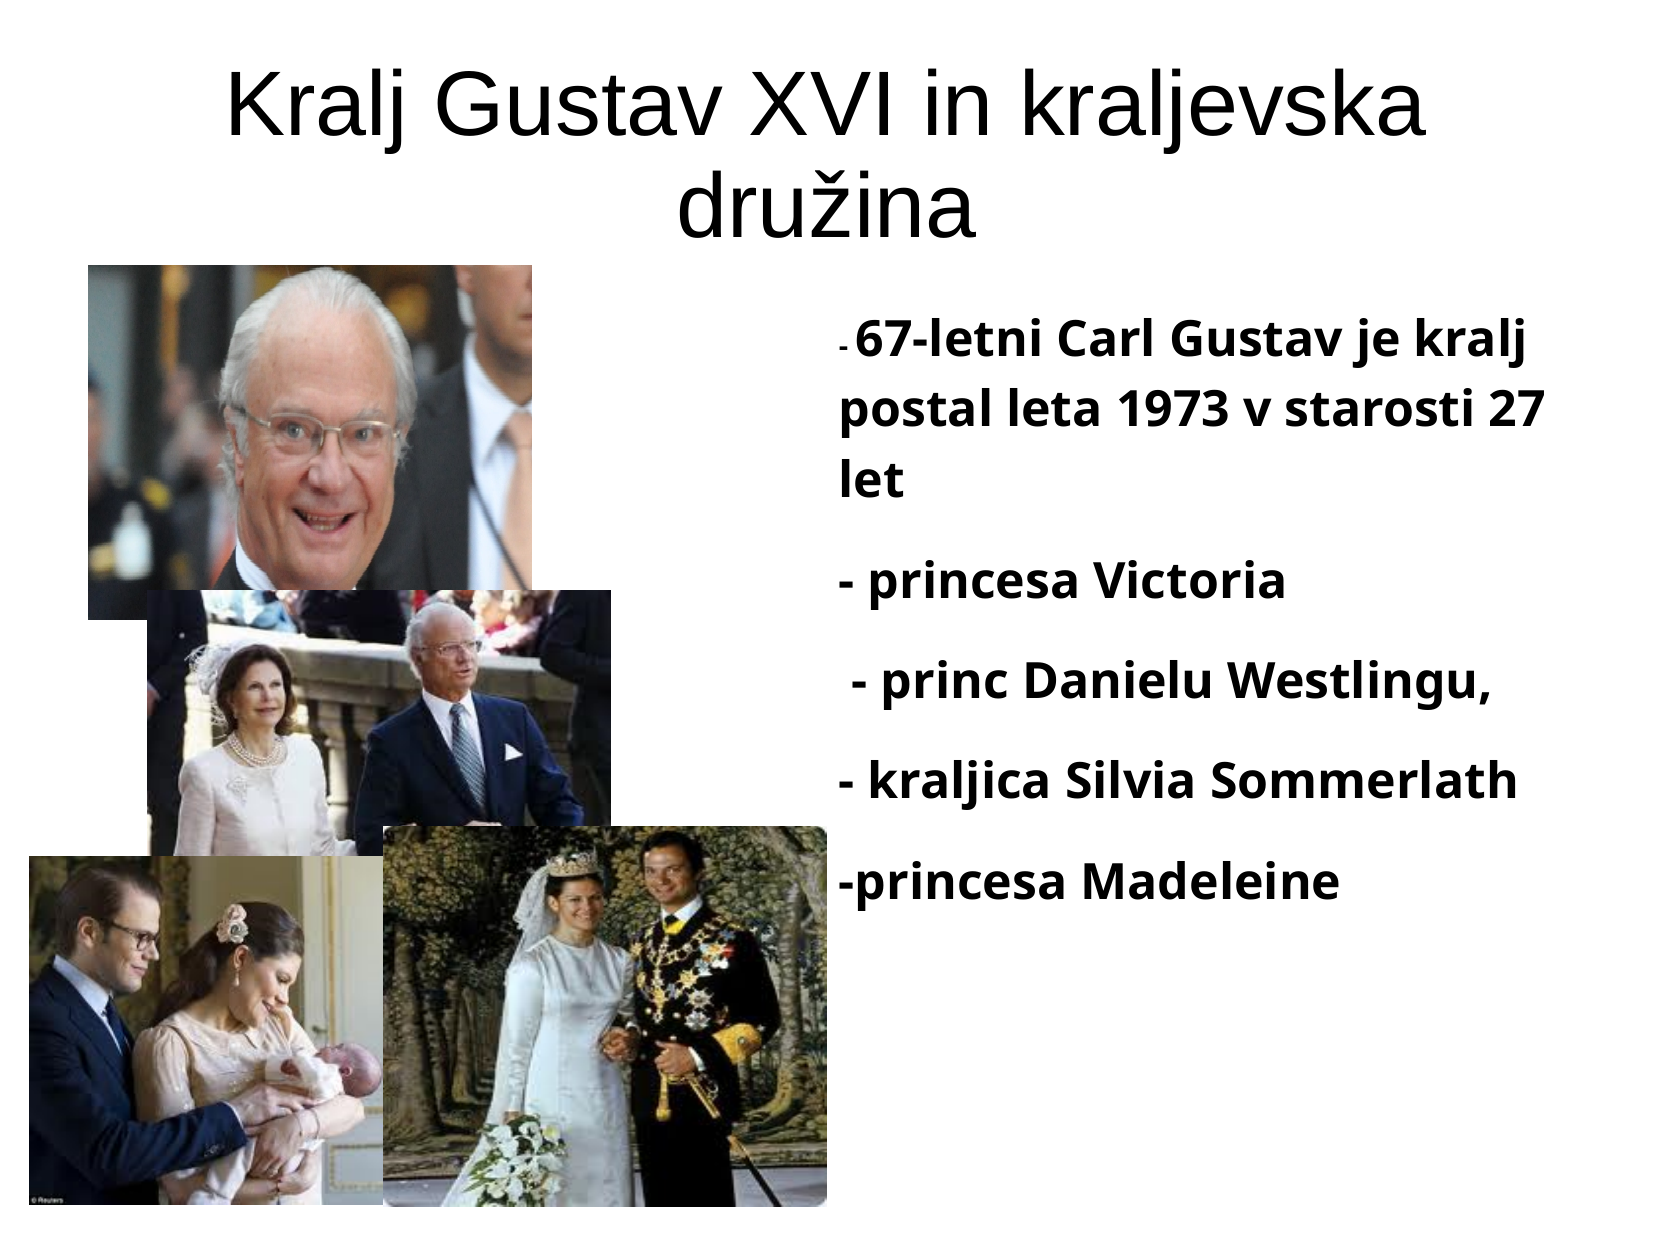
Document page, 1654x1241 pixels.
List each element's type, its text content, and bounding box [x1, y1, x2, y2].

title Kralj Gustav XVI in kraljevska družina [82, 50, 1571, 256]
picture [29, 265, 827, 1207]
list - 67-letni Carl Gustav je kralj postal leta 1973 v starosti 27 let - princesa Victoria - princ Danielu Westlingu, - kraljica Silvia Sommerlath -princesa Madeleine [838, 295, 1565, 1099]
